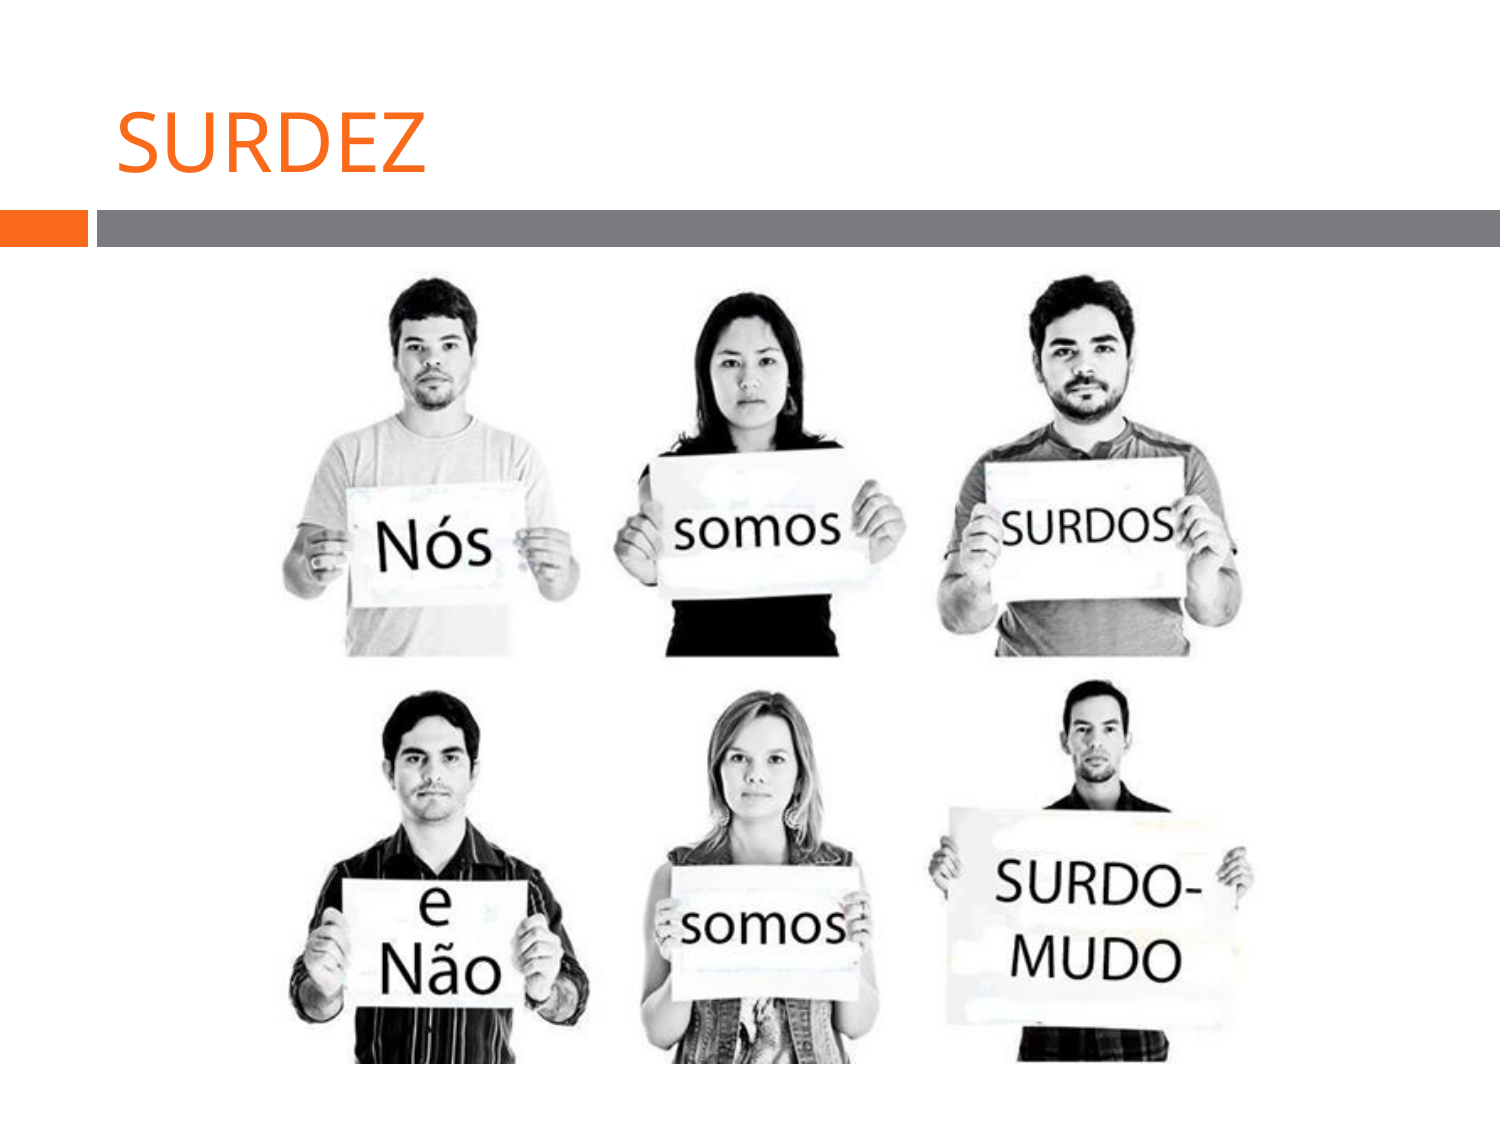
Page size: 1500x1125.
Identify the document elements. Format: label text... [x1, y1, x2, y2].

title SURDEZ [100, 78, 1438, 201]
picture [265, 255, 1264, 1064]
